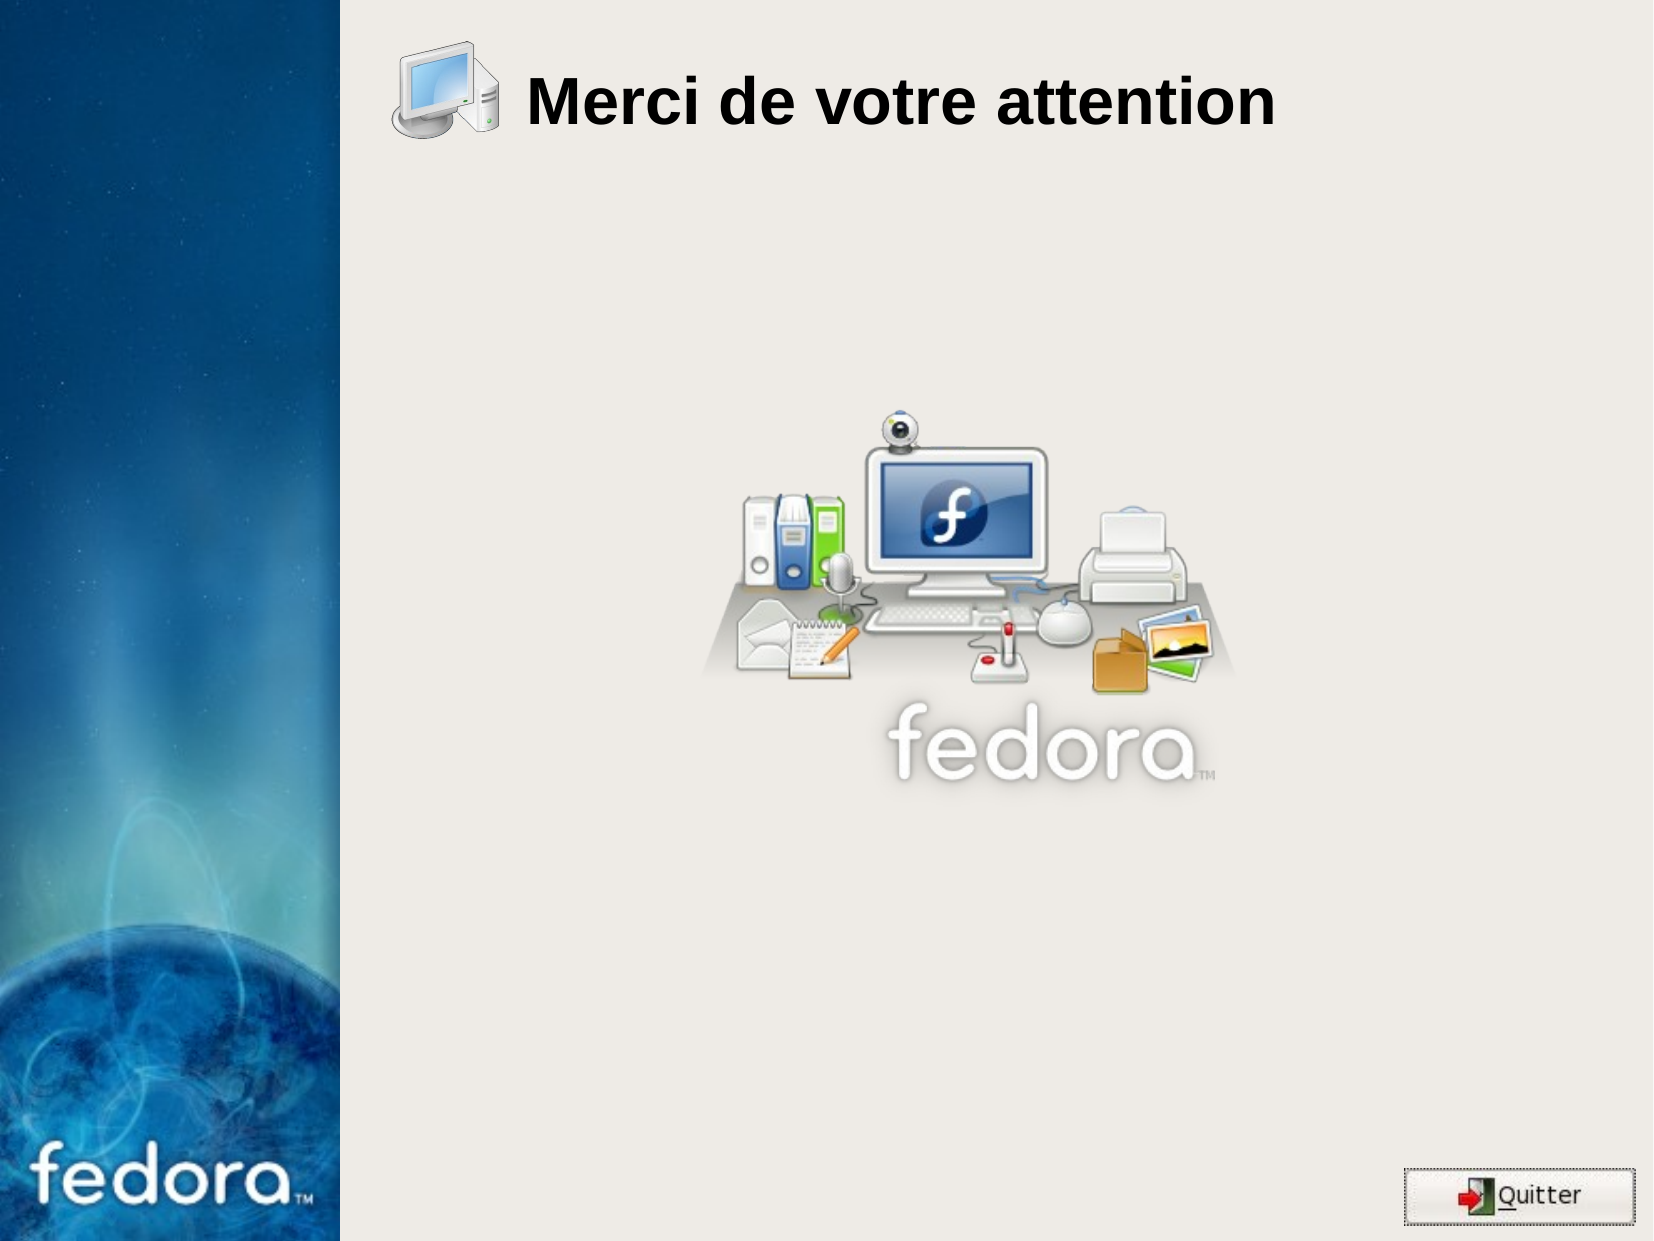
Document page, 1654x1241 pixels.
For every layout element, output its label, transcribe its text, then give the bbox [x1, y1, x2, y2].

picture [0, 0, 1654, 1241]
text_box Merci de votre attention [511, 56, 1316, 147]
